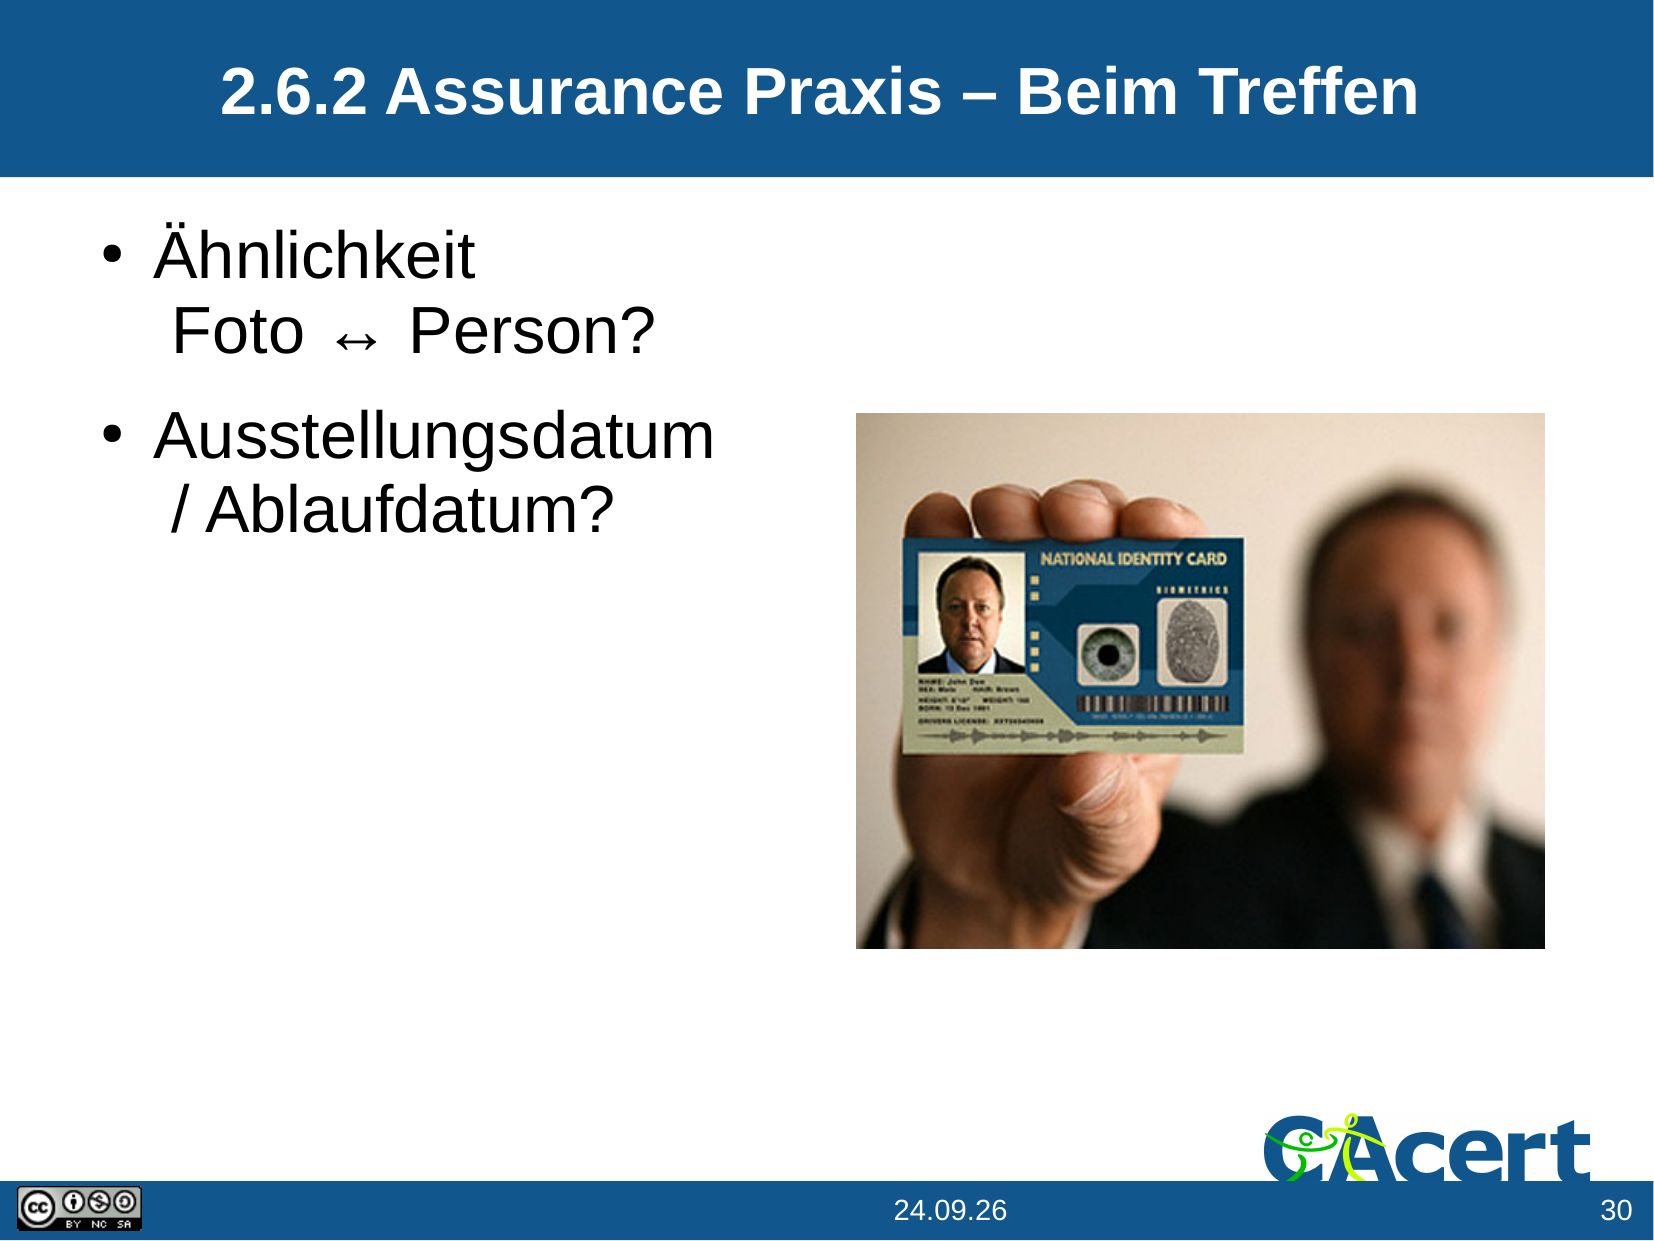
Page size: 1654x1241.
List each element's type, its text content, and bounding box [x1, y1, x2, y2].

title 2.6.2 Assurance Praxis – Beim Treffen [76, 17, 1565, 166]
list Ähnlichkeit Foto ↔ Person? Ausstellungsdatum / Ablaufdatum? [82, 218, 1571, 1091]
picture [856, 413, 1545, 949]
picture [1263, 1112, 1591, 1181]
picture [17, 1186, 142, 1231]
